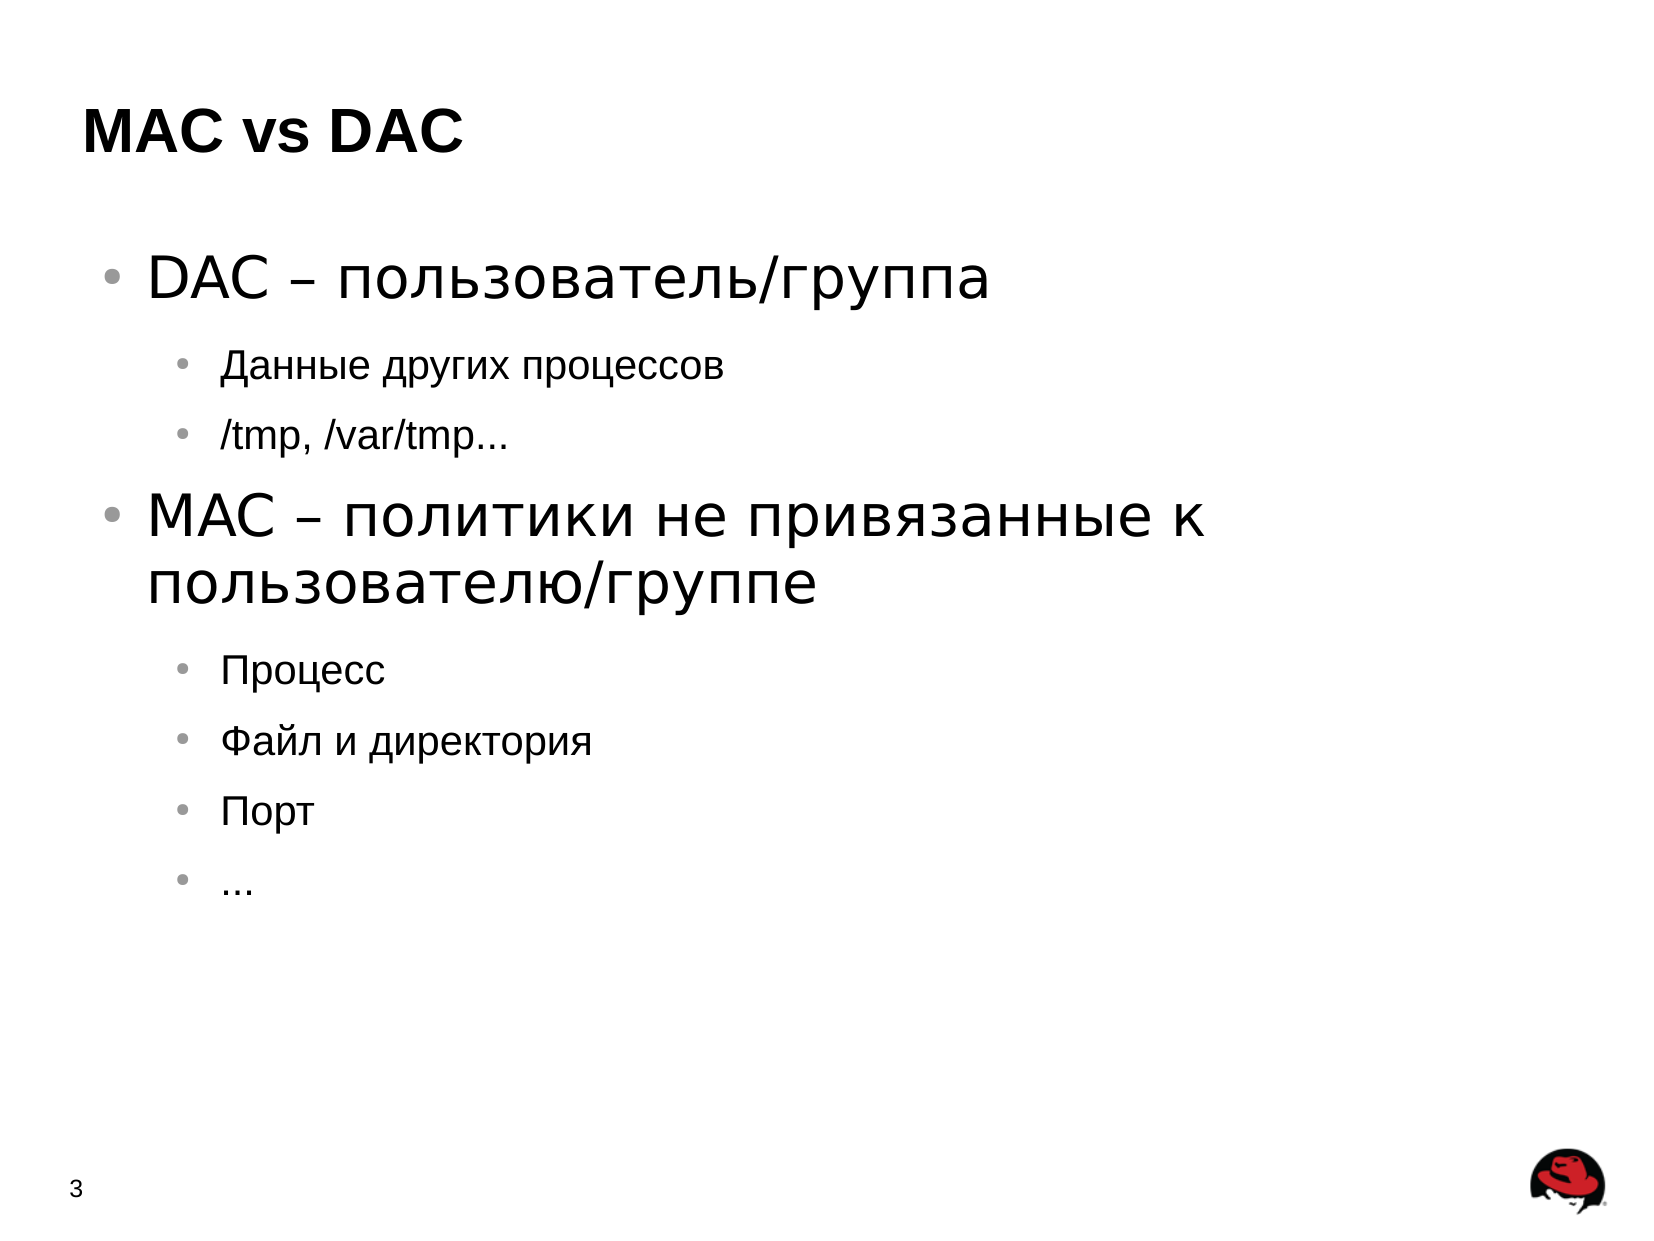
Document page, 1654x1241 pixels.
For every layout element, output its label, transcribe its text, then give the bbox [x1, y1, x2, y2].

picture [1529, 1146, 1613, 1224]
list DAC – пользователь/группа Данные других процессов /tmp, /var/tmp... MAC – политики не привязанные к пользователю/группе Процесс Файл и директория Порт ... [86, 244, 1576, 1039]
title MAC vs DAC [82, 37, 1571, 226]
